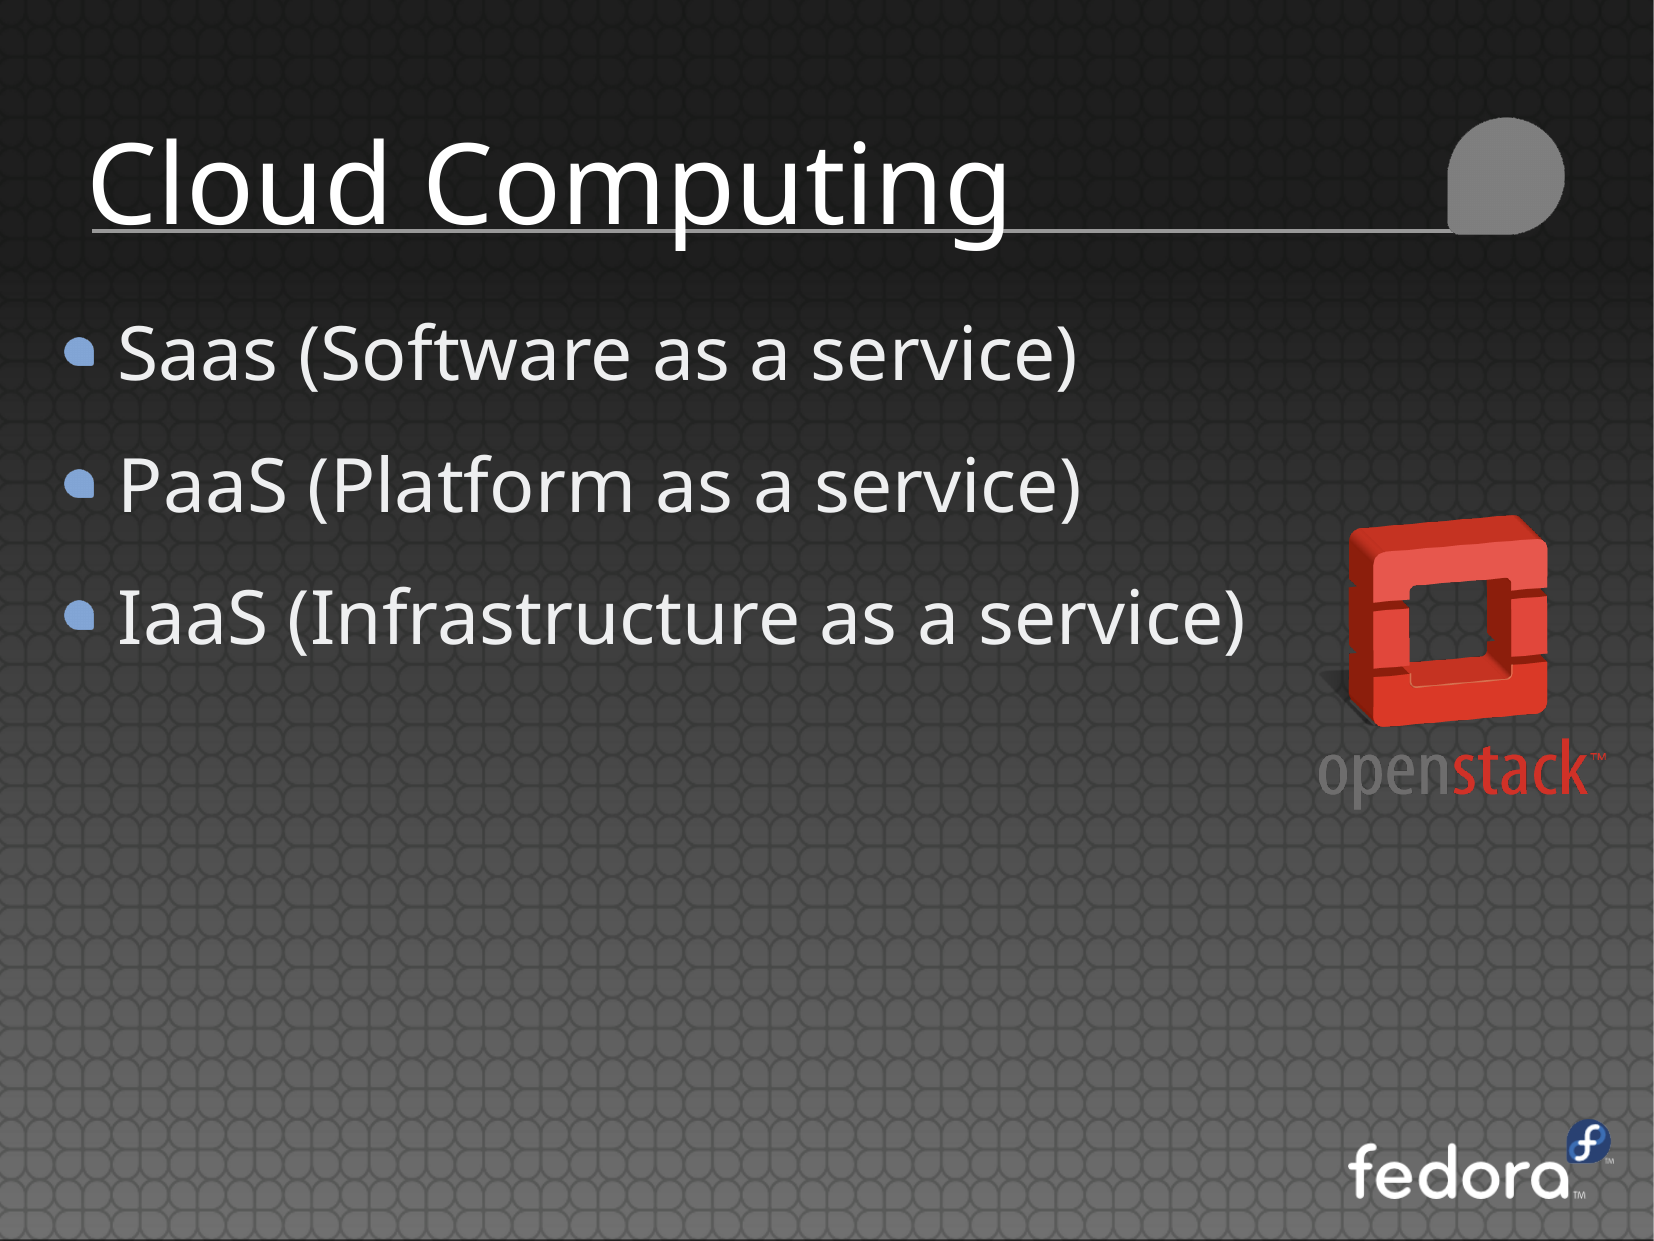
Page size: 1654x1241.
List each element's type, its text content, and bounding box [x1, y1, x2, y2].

list Saas (Software as a service) PaaS (Platform as a service) IaaS (Infrastructure as a service) [46, 300, 1536, 1105]
picture [0, 0, 1654, 1241]
title Cloud Computing [86, 112, 1576, 249]
